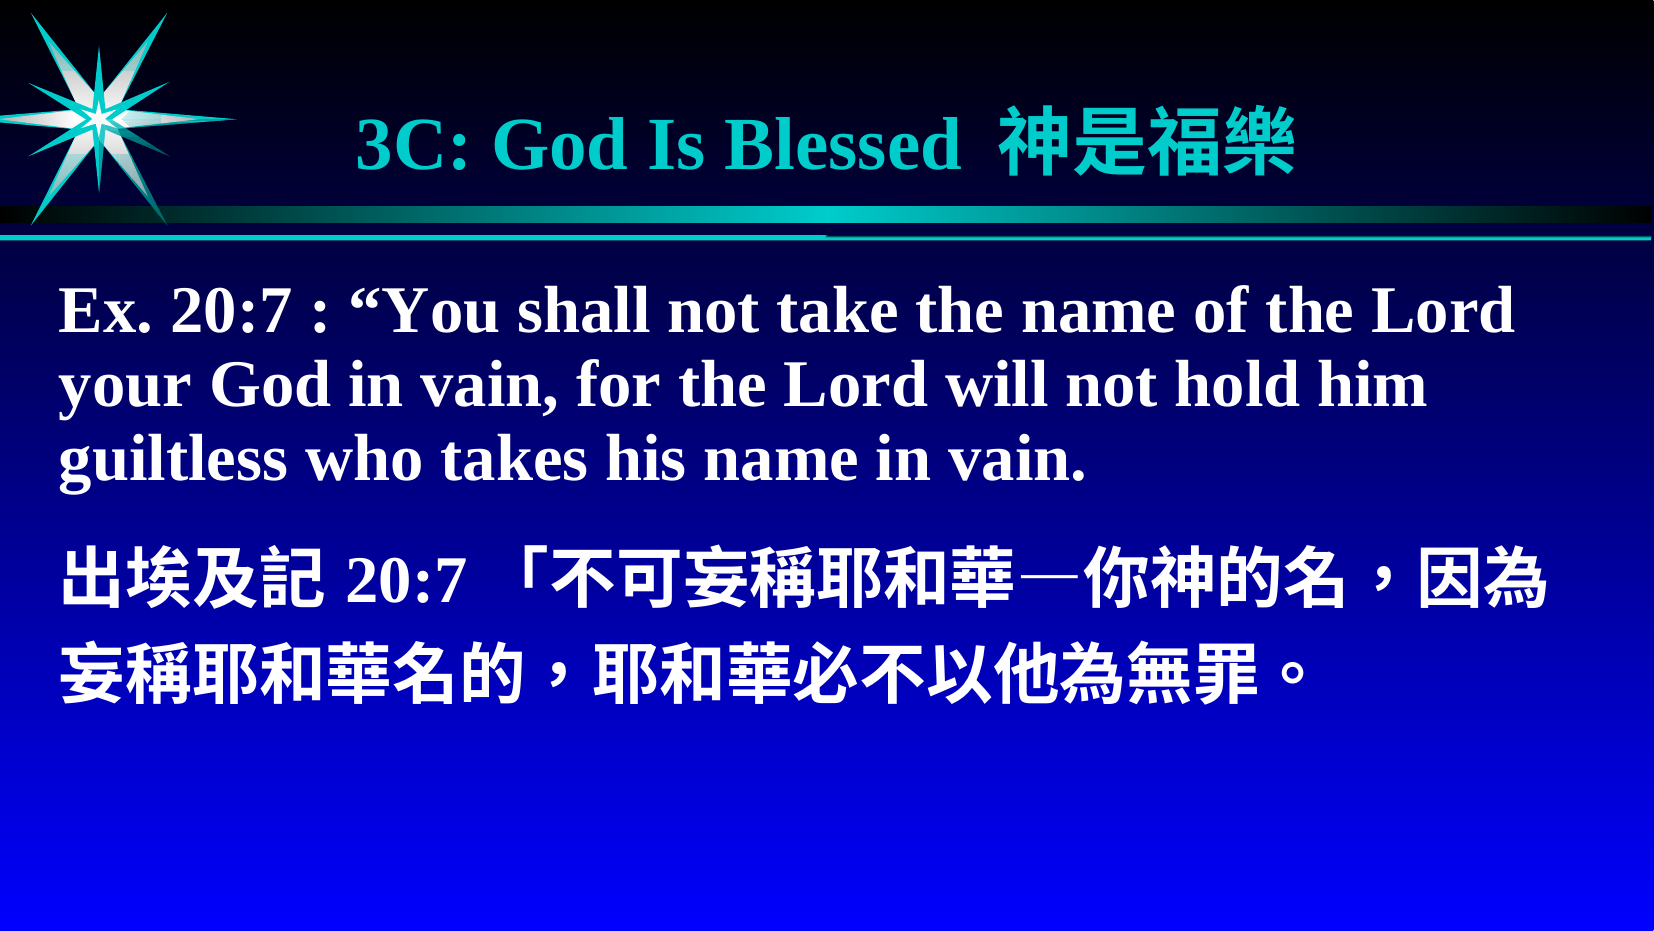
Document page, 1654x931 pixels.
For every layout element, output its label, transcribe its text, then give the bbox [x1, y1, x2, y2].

title 3C: God Is Blessed 神是福樂 [124, 59, 1530, 215]
text_box Ex. 20:7 : “You shall not take the name of the Lord your God in vain, for the Lord will not hold him guiltless who takes his name in vain. 出埃及記20:7「不可妄稱耶和華—你神的名，因為妄稱耶和華名的，耶和華必不以他為無罪。 [44, 265, 1610, 830]
